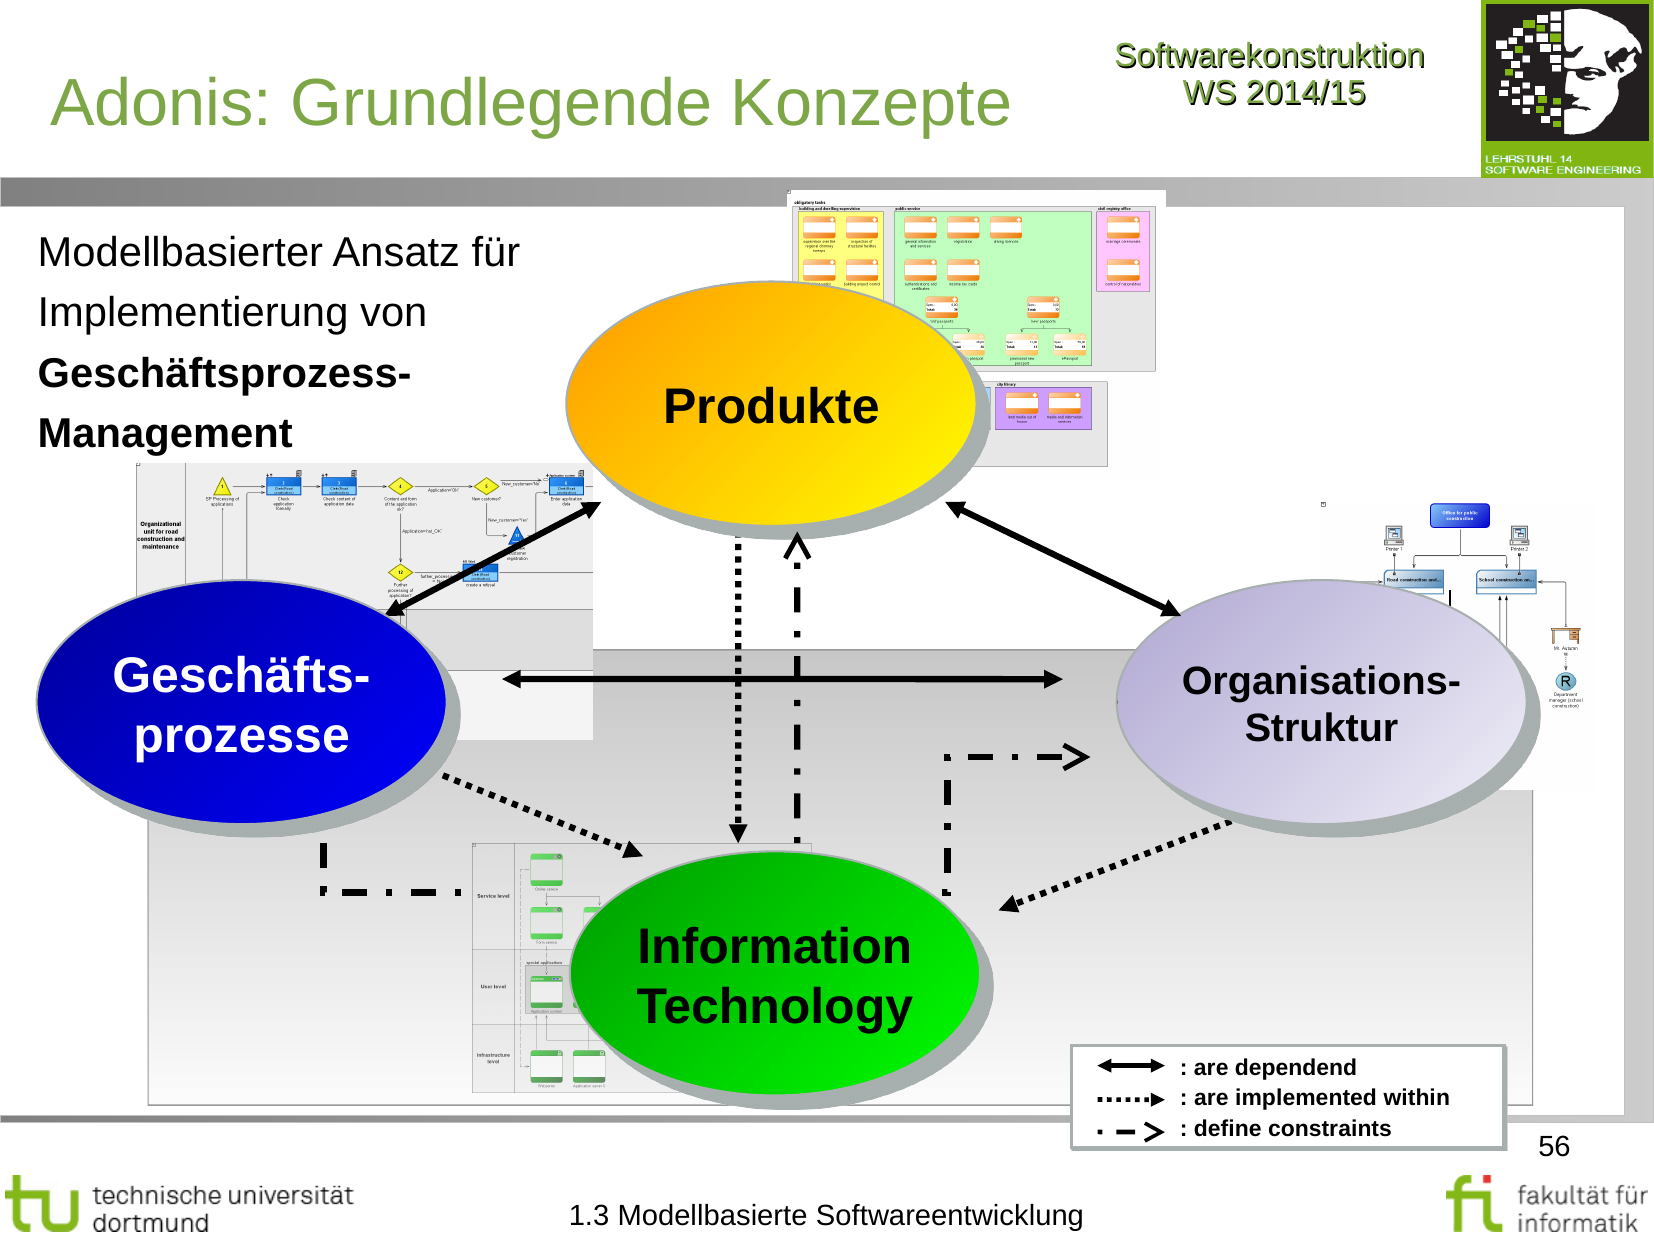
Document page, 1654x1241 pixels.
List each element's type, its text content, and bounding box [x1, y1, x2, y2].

text_box [147, 649, 1534, 1106]
text_box Information Technology [569, 851, 981, 1096]
picture [1321, 502, 1596, 790]
text_box Produkte [566, 281, 977, 526]
picture [1446, 1175, 1648, 1232]
picture [136, 463, 593, 614]
picture [389, 515, 593, 740]
text_box : are dependend : are implemented within : define constraints [1071, 1045, 1505, 1148]
picture [1481, 0, 1654, 178]
picture [5, 1175, 354, 1232]
picture [787, 190, 1166, 483]
title Adonis: Grundlegende Konzepte [0, 59, 1064, 178]
text_box Geschäfts- prozesse [36, 580, 447, 825]
text_box Modellbasierter Ansatz für Implementierung von Geschäftsprozess- Management [22, 218, 548, 465]
text_box Organisations- Struktur [1116, 580, 1527, 825]
